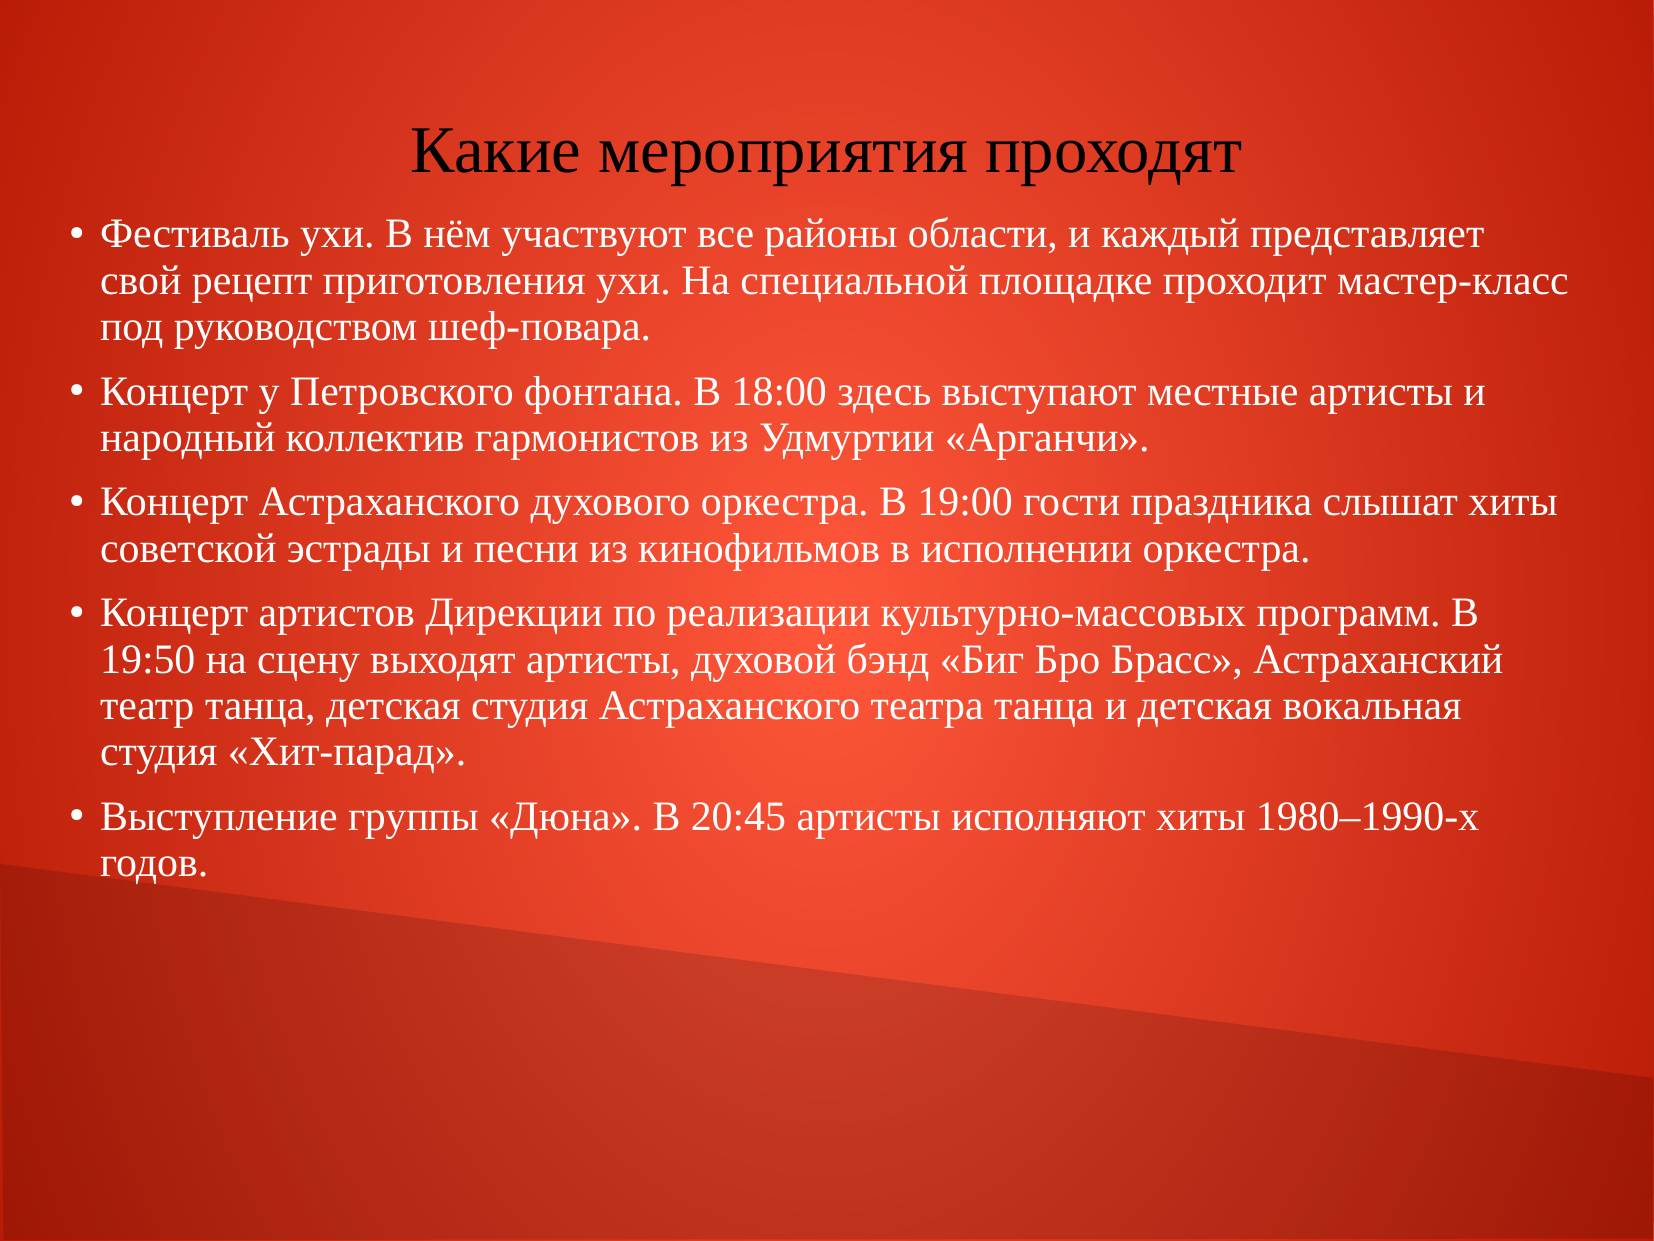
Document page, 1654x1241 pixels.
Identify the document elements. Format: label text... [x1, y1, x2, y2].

title Какие мероприятия проходят [82, 47, 1571, 210]
list Фестиваль ухи. В нём участвуют все районы области, и каждый представляет свой рецепт приготовления ухи. На специальной площадке проходит мастер-класс под руководством шеф-повара. Концерт у Петровского фонтана. В 18:00 здесь выступают местные артисты и народный коллектив гармонистов из Удмуртии «Арганчи». Концерт Астраханского духового оркестра. В 19:00 гости праздника слышат хиты советской эстрады и песни из кинофильмов в исполнении оркестра. Концерт артистов Дирекции по реализации культурно-массовых программ. В 19:50 на сцену выходят артисты, духовой бэнд «Биг Бро Брасс», Астраханский театр танца, детская студия Астраханского театра танца и детская вокальная студия «Хит-парад». Выступление группы «Дюна». В 20:45 артисты исполняют хиты 1980–1990-х годов. [59, 210, 1572, 886]
